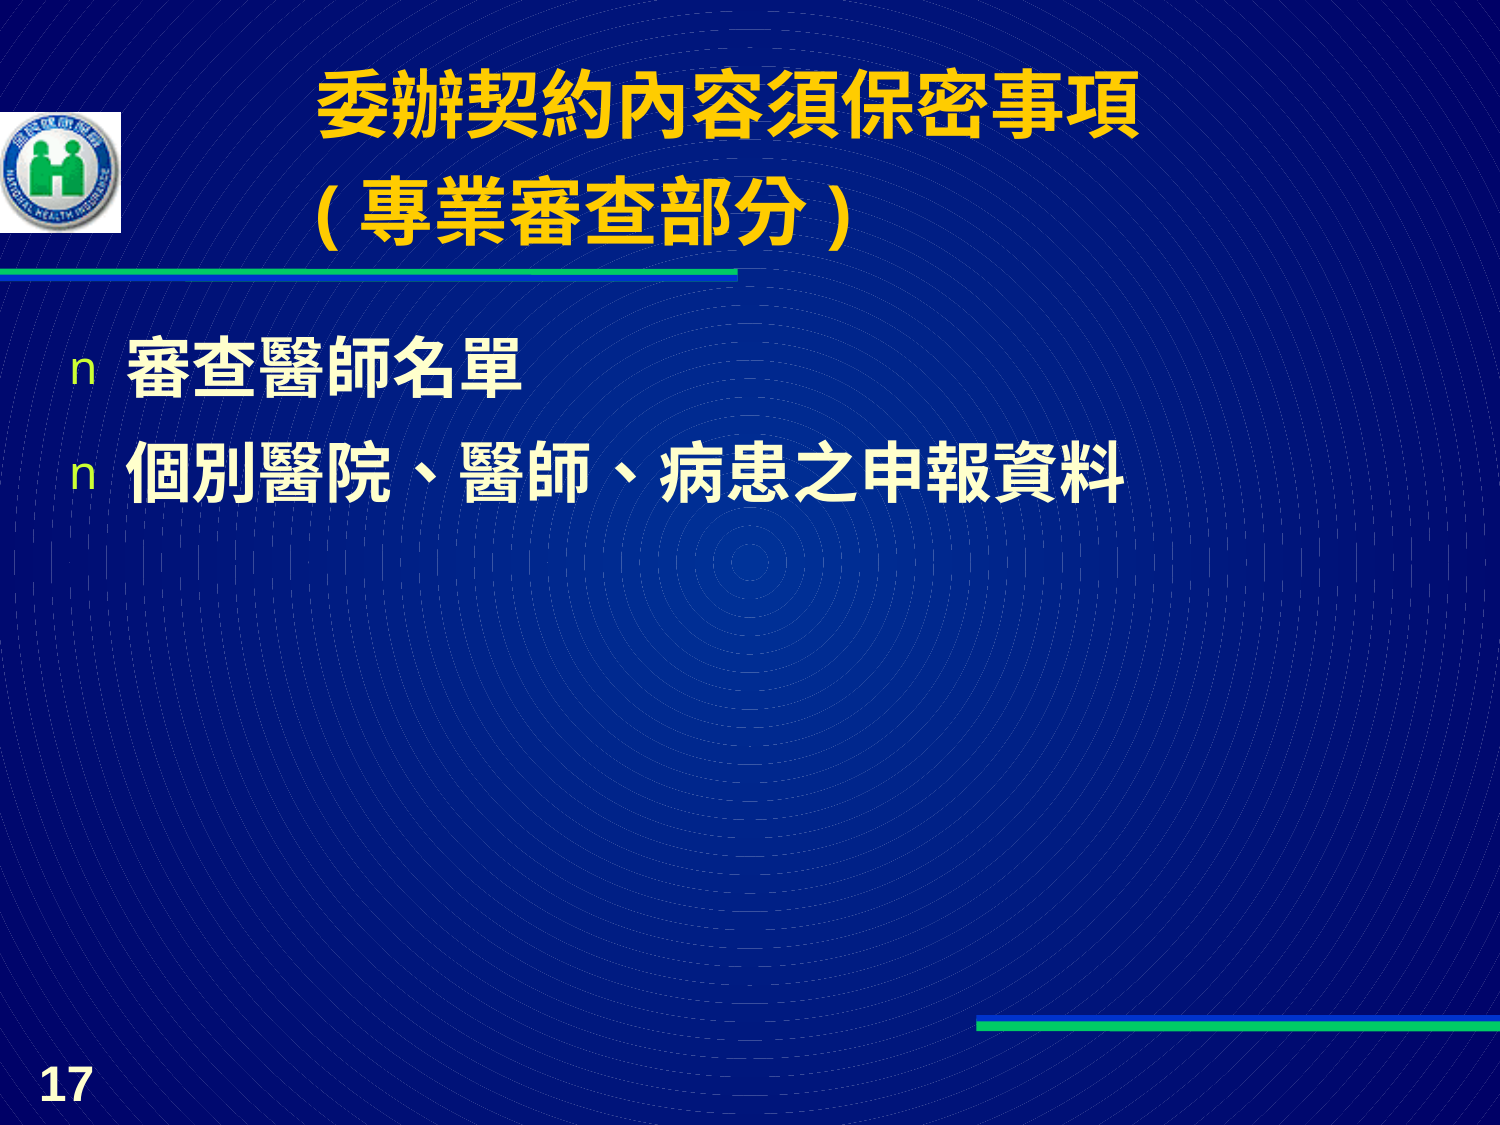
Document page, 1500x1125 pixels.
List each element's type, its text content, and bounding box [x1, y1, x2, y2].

list 審查醫師名單 個別醫院、醫師、病患之申報資料 [53, 318, 1401, 994]
text_box [23, 1043, 337, 1119]
title 委辦契約內容須保密事項 (專業審查部分) [300, 50, 1500, 266]
